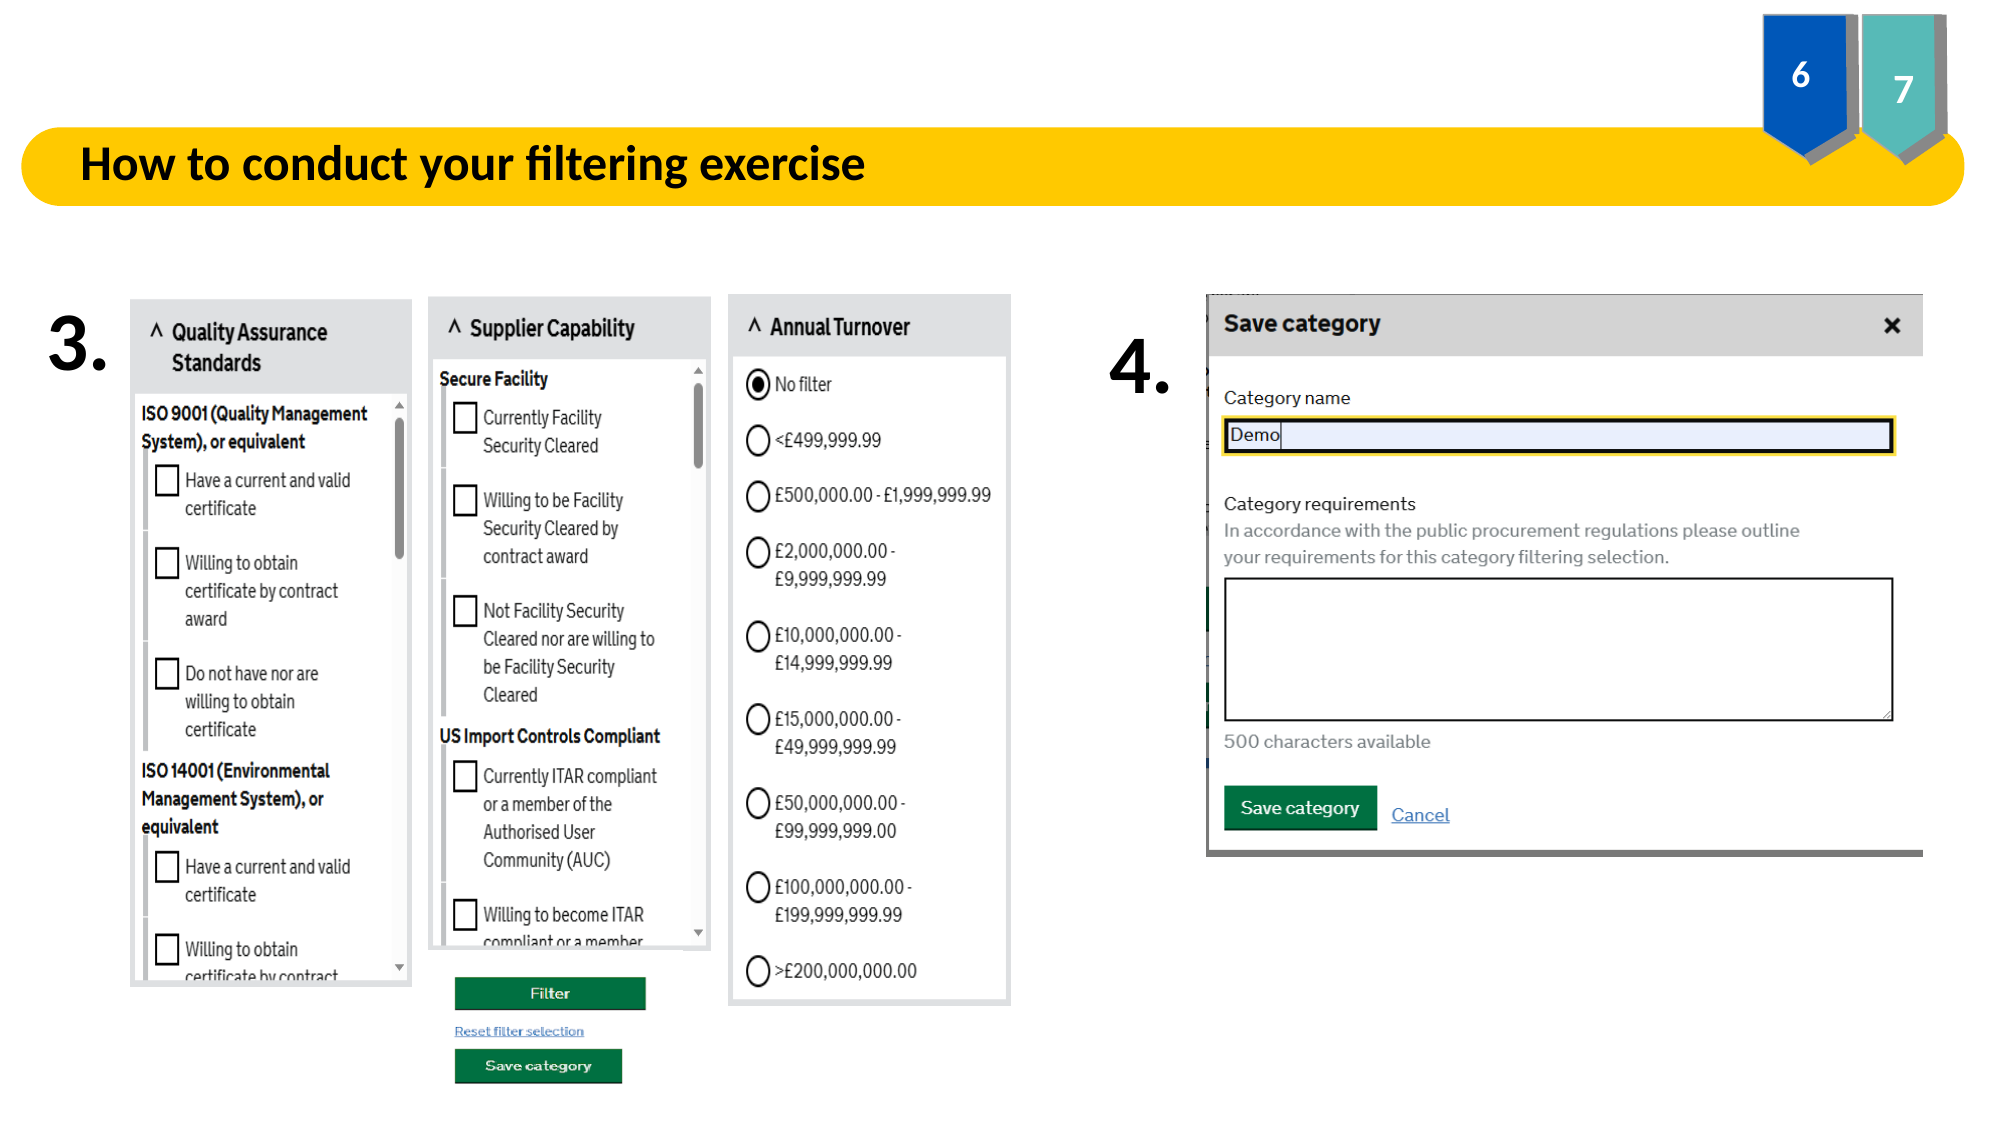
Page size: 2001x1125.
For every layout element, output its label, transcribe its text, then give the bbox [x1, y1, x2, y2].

picture [726, 294, 1013, 1006]
text_box [1862, 14, 1935, 159]
picture [127, 294, 414, 987]
text_box 4. [1094, 294, 1200, 453]
picture [427, 294, 713, 1097]
text_box 3. [31, 272, 137, 430]
text_box [1763, 14, 1846, 159]
text_box How to conduct your filtering exercise [65, 115, 1300, 161]
text_box 6 [1771, 34, 1830, 119]
picture [1206, 294, 1923, 857]
text_box 7 [1878, 46, 1924, 121]
